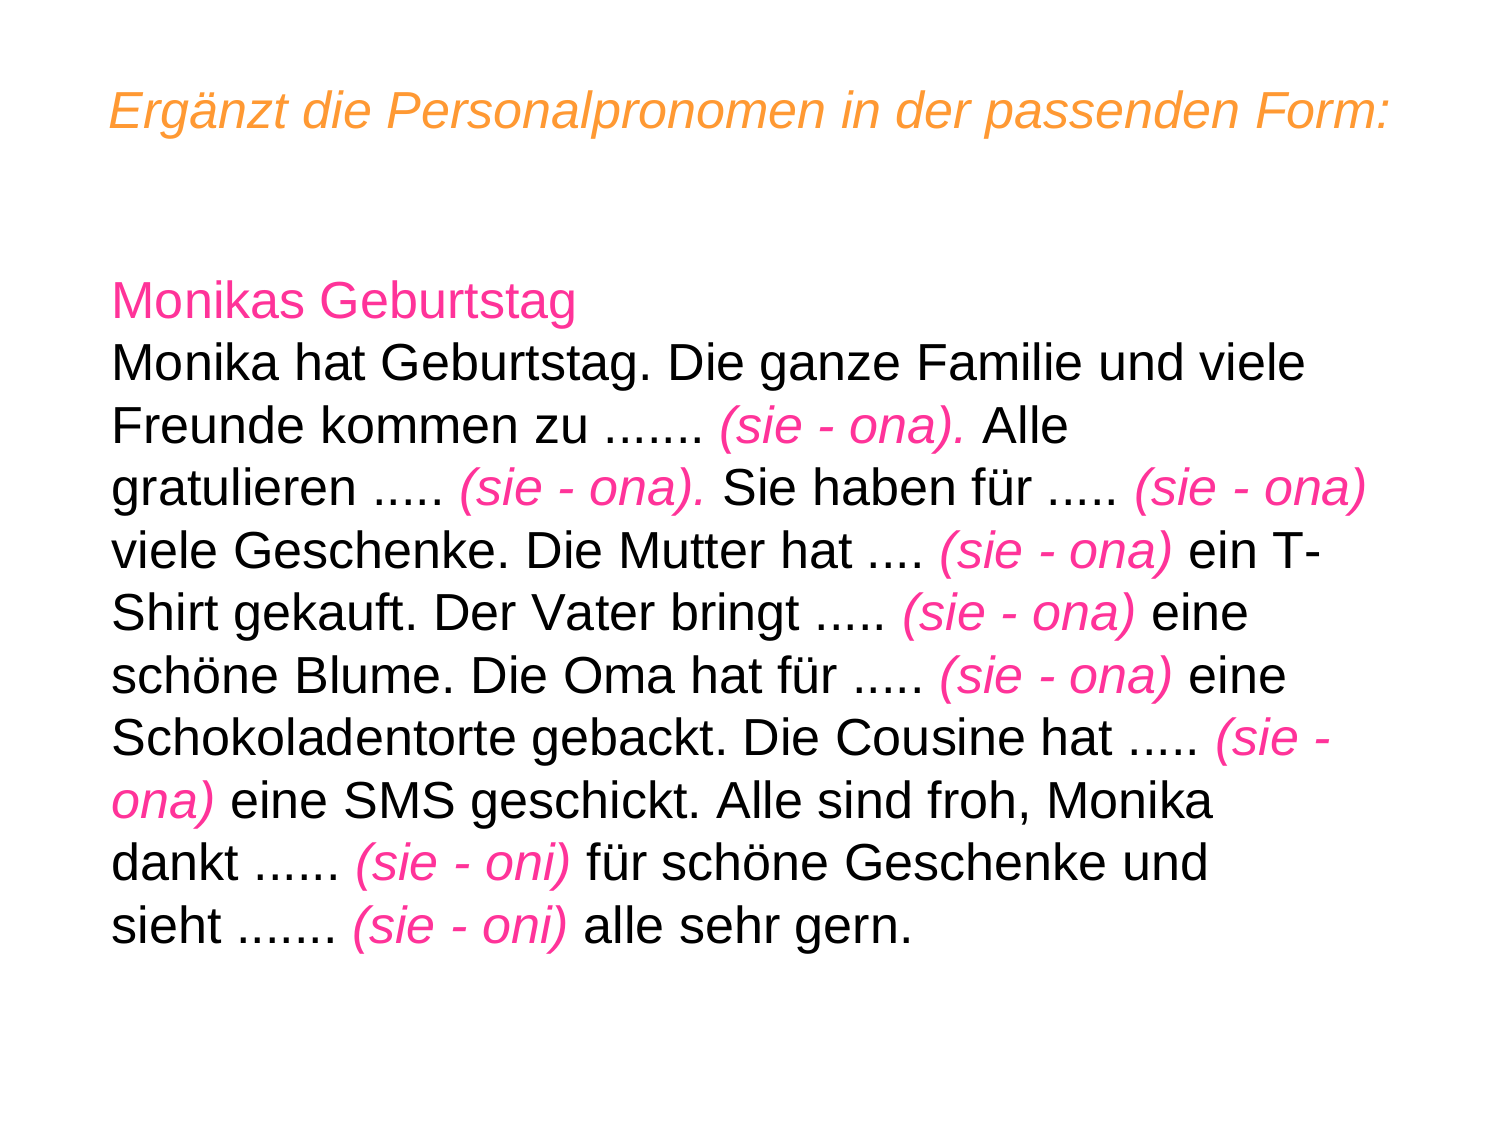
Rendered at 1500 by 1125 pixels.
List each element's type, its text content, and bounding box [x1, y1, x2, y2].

title Ergänzt die Personalpronomen in der passenden Form: [75, 45, 1426, 233]
text_box Monikas Geburtstag Monika hat Geburtstag. Die ganze Familie und viele Freunde kommen zu ....... (sie - ona). Alle gratulieren ..... (sie - ona). Sie haben für ..... (sie - ona) viele Geschenke. Die Mutter hat .... (sie - ona) ein T-Shirt gekauft. Der Vater bringt ..... (sie - ona) eine schöne Blume. Die Oma hat für ..... (sie - ona) eine Schokoladentorte gebackt. Die Cousine hat ..... (sie -ona) eine SMS geschickt. Alle sind froh, Monika dankt ...... (sie - oni) für schöne Geschenke und sieht ....... (sie - oni) alle sehr gern. [97, 258, 1412, 1024]
